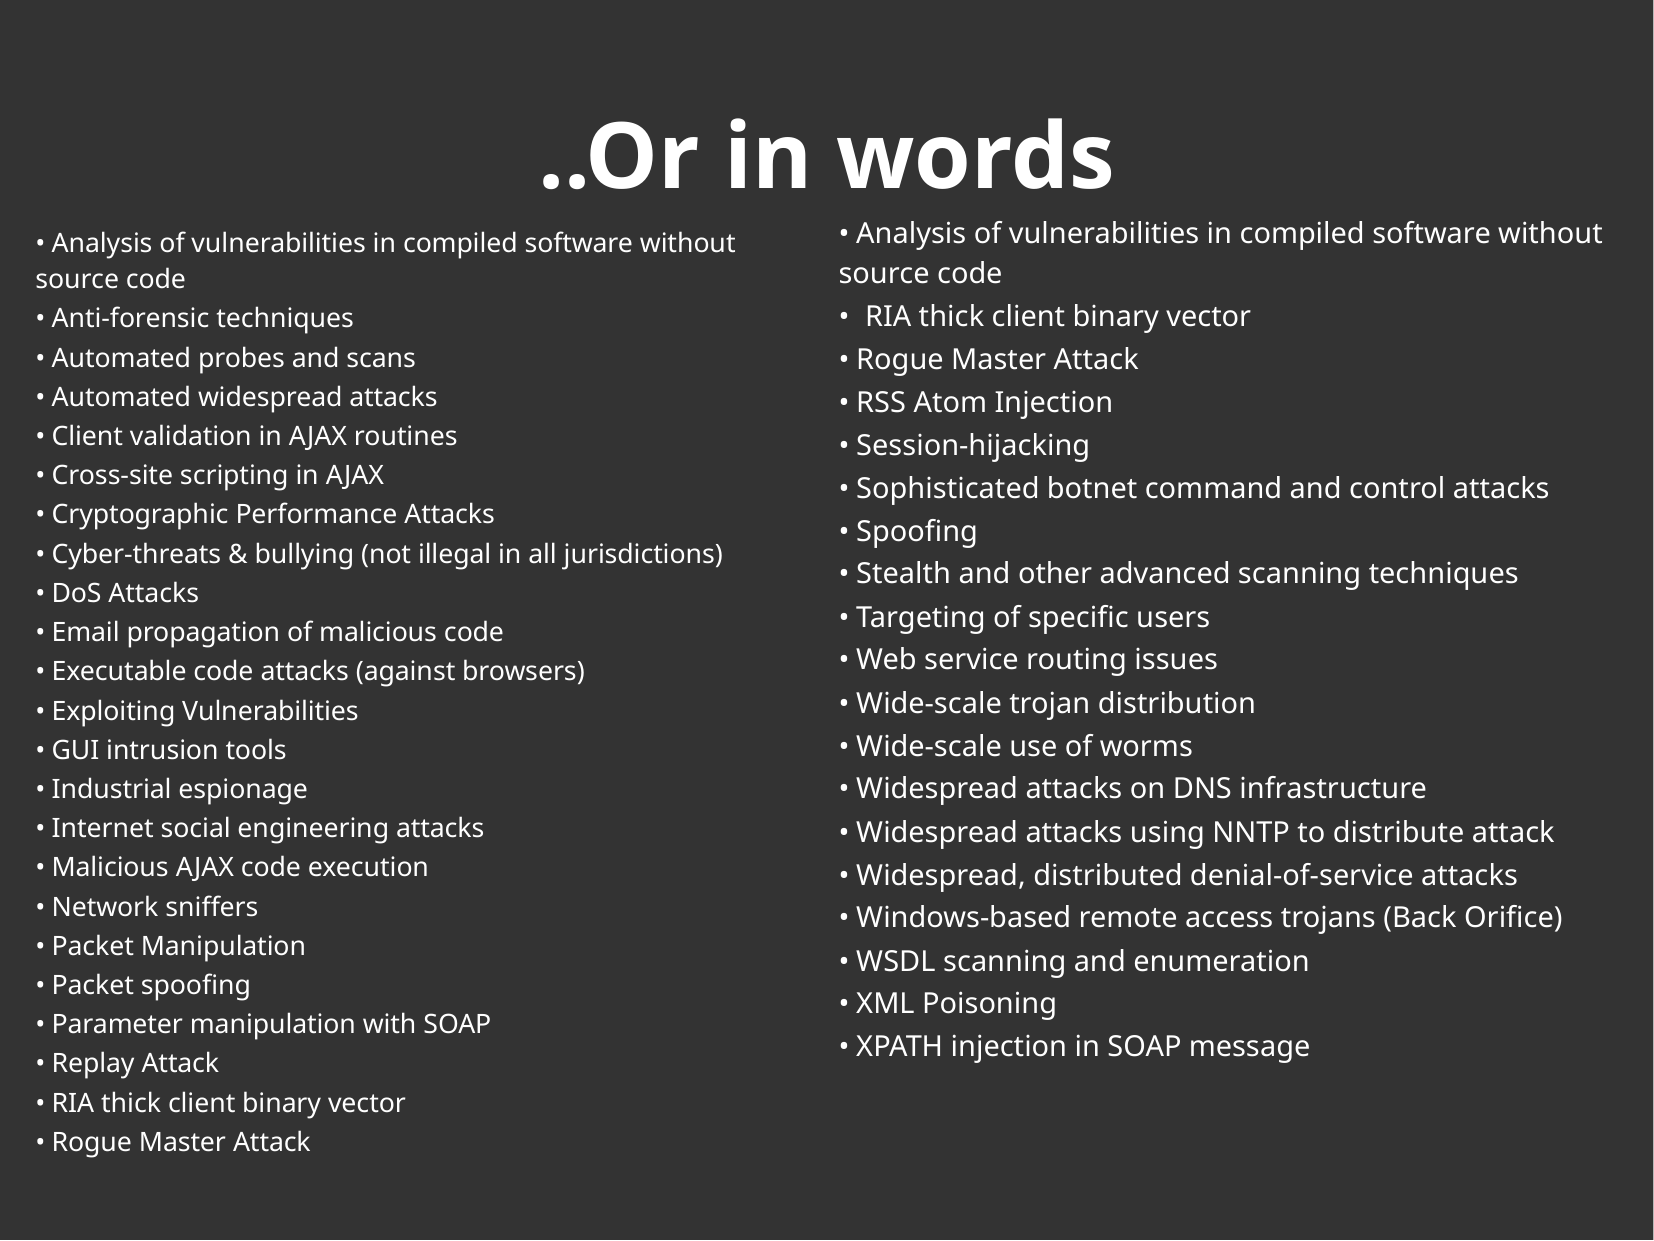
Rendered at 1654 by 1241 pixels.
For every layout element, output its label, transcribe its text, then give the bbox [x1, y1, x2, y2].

list • Analysis of vulnerabilities in compiled software without source code • RIA thick client binary vector • Rogue Master Attack • RSS Atom Injection • Session-hijacking • Sophisticated botnet command and control attacks • Spoofing • Stealth and other advanced scanning techniques • Targeting of specific users • Web service routing issues • Wide-scale trojan distribution • Wide-scale use of worms • Widespread attacks on DNS infrastructure • Widespread attacks using NNTP to distribute attack • Widespread, distributed denial-of-service attacks • Windows-based remote access trojans (Back Orifice) • WSDL scanning and enumeration • XML Poisoning • XPATH injection in SOAP message [838, 212, 1630, 1167]
list • Analysis of vulnerabilities in compiled software without source code • Anti-forensic techniques • Automated probes and scans • Automated widespread attacks • Client validation in AJAX routines • Cross-site scripting in AJAX • Cryptographic Performance Attacks • Cyber-threats & bullying (not illegal in all jurisdictions) • DoS Attacks • Email propagation of malicious code • Executable code attacks (against browsers) • Exploiting Vulnerabilities • GUI intrusion tools • Industrial espionage • Internet social engineering attacks • Malicious AJAX code execution • Network sniffers • Packet Manipulation • Packet spoofing • Parameter manipulation with SOAP • Replay Attack • RIA thick client binary vector • Rogue Master Attack [35, 224, 815, 1205]
title ..Or in words [82, 49, 1571, 257]
